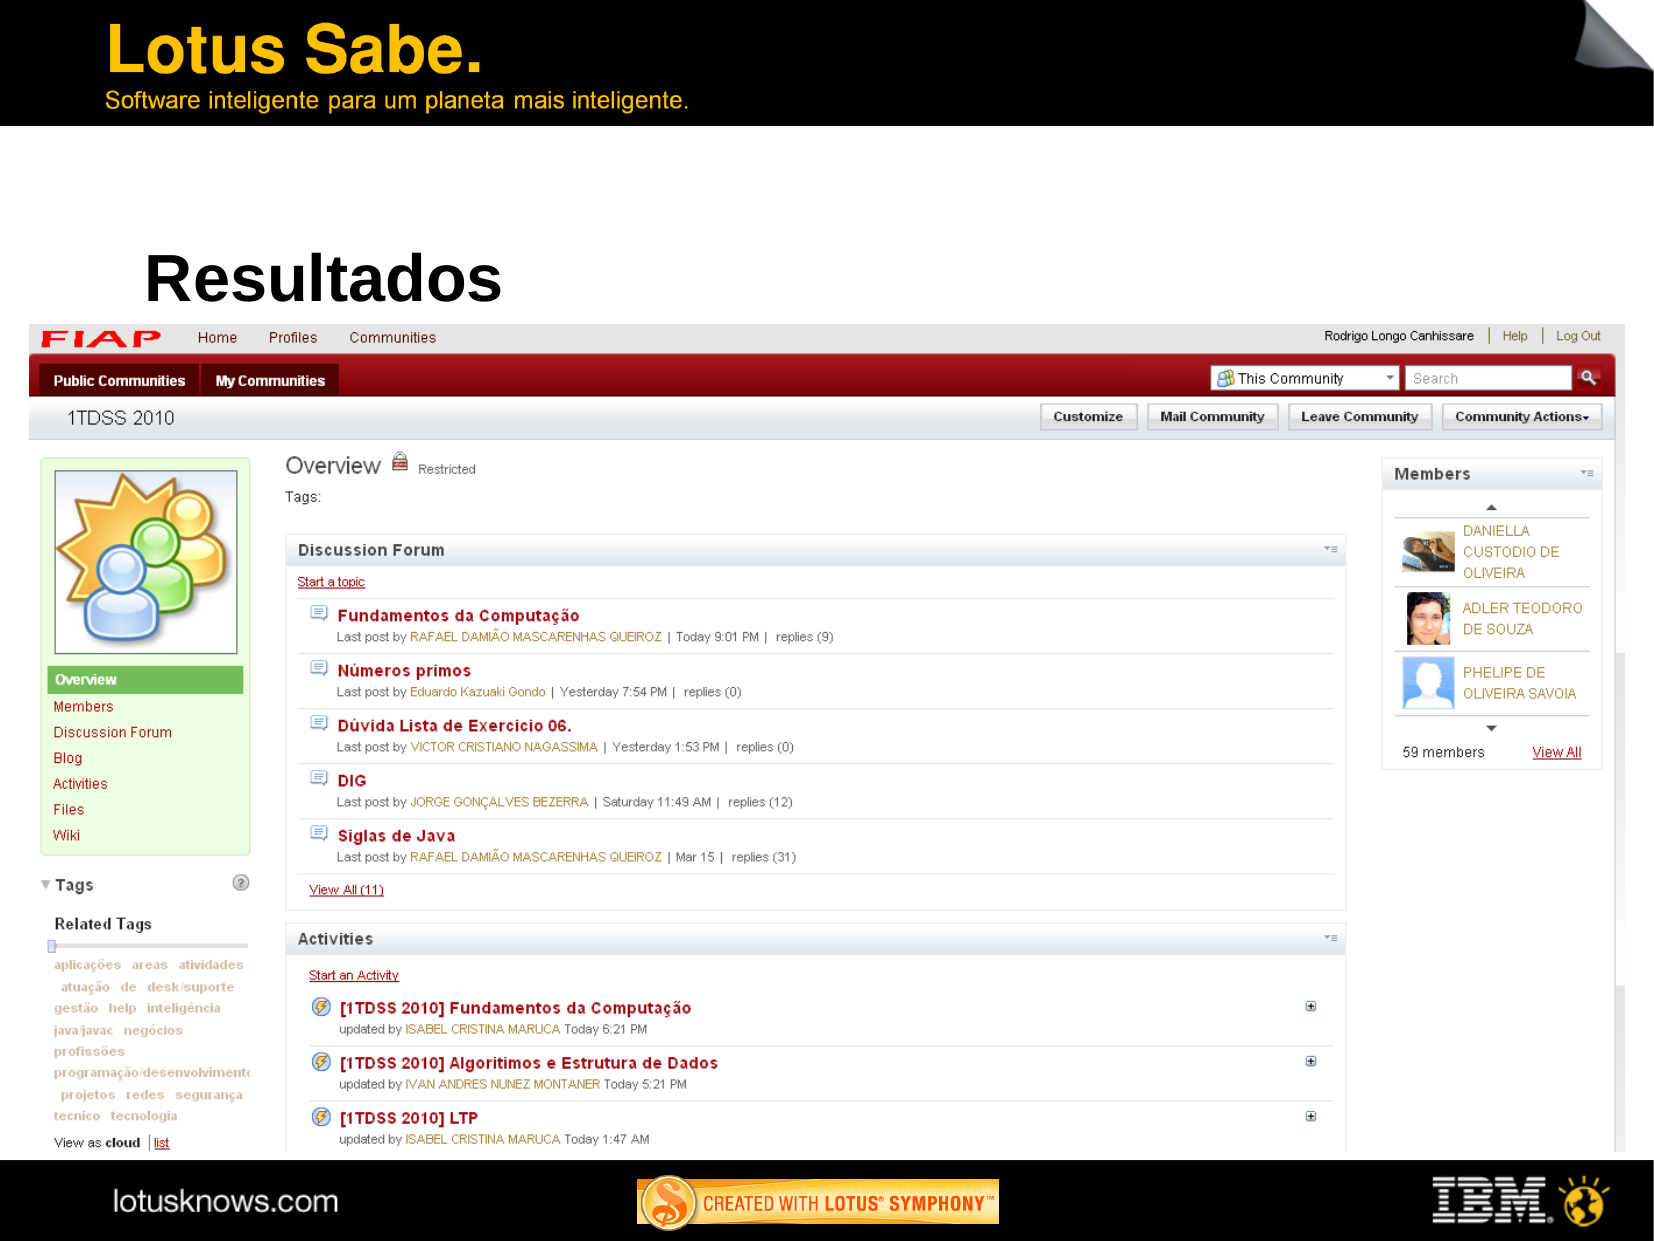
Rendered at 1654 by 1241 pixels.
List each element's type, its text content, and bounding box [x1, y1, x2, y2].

title Resultados [145, 143, 1513, 316]
picture [0, 0, 1654, 126]
picture [29, 324, 1625, 1152]
picture [0, 1160, 1654, 1241]
